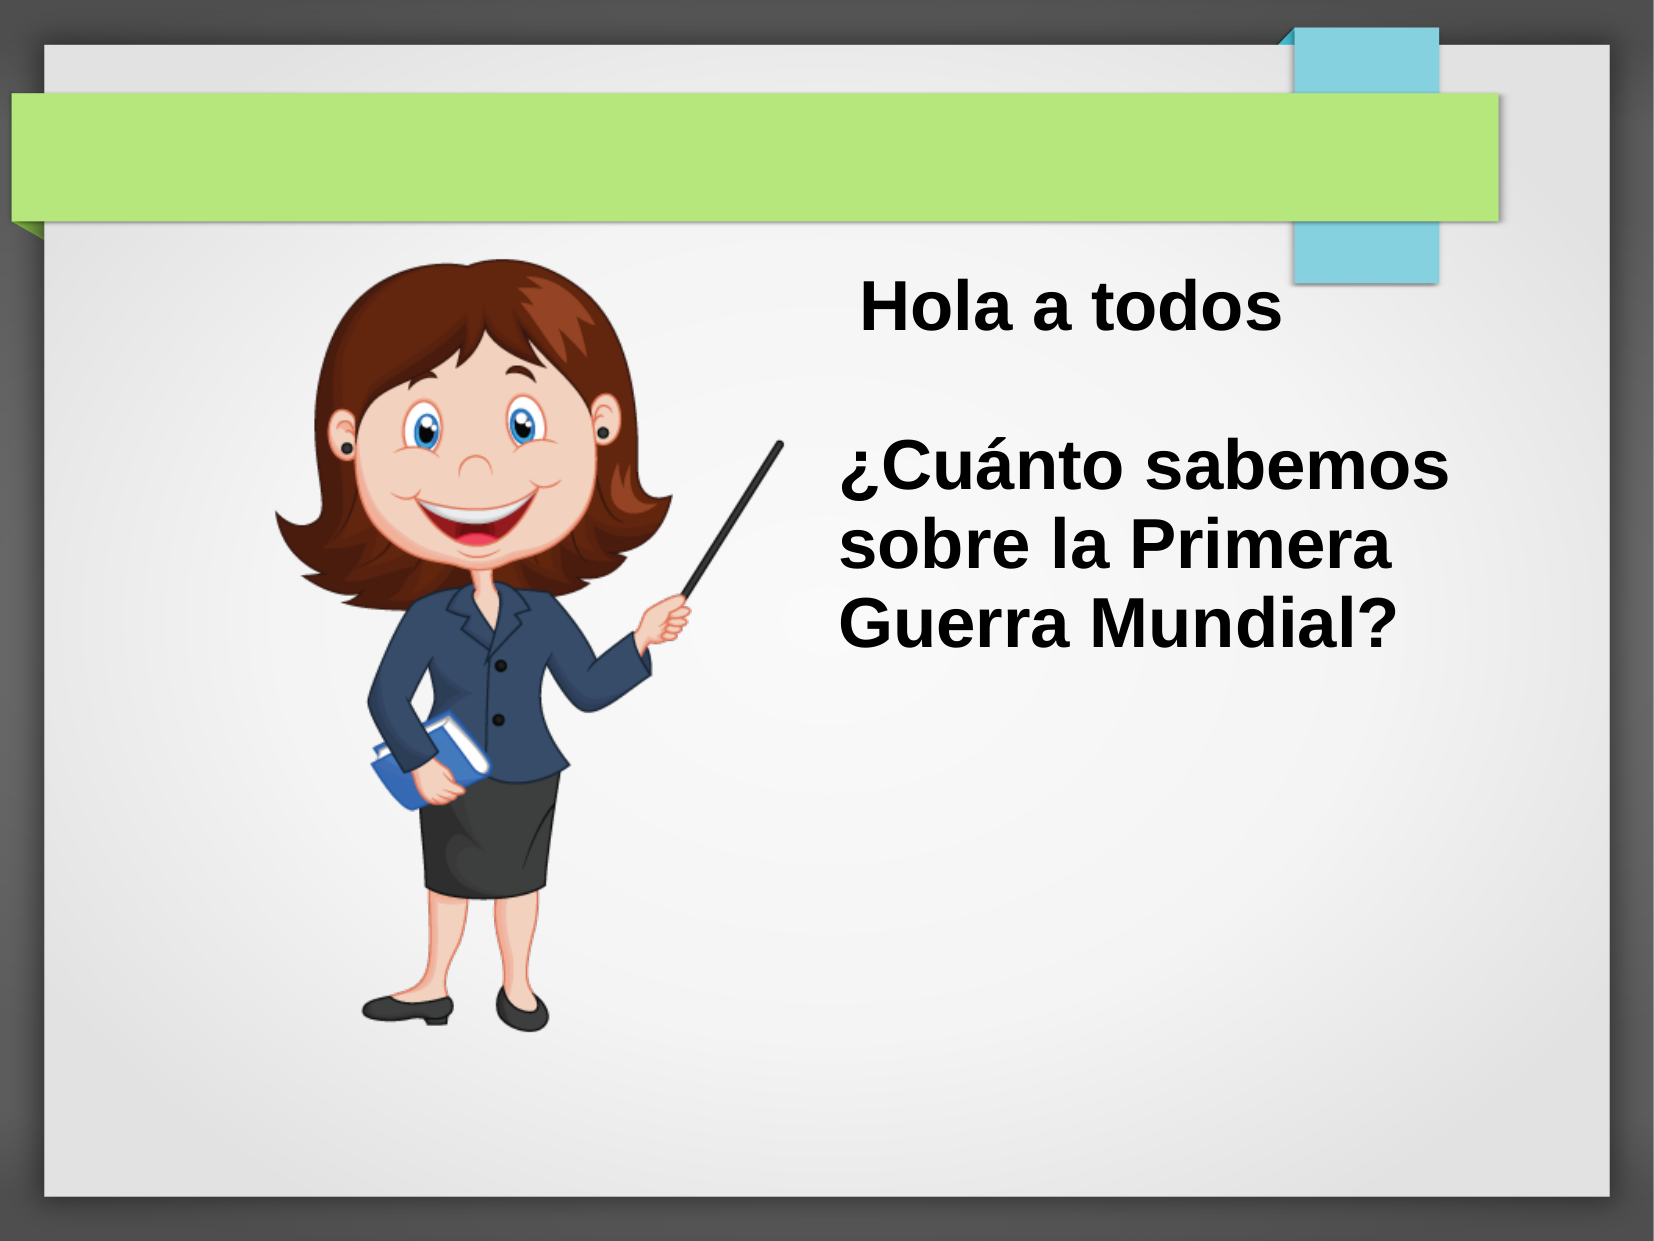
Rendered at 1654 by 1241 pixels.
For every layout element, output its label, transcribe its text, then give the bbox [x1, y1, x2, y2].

picture [0, 0, 1654, 1241]
title Hola a todos ¿Cuánto sabemos sobre la Primera Guerra Mundial? [838, 262, 1548, 831]
